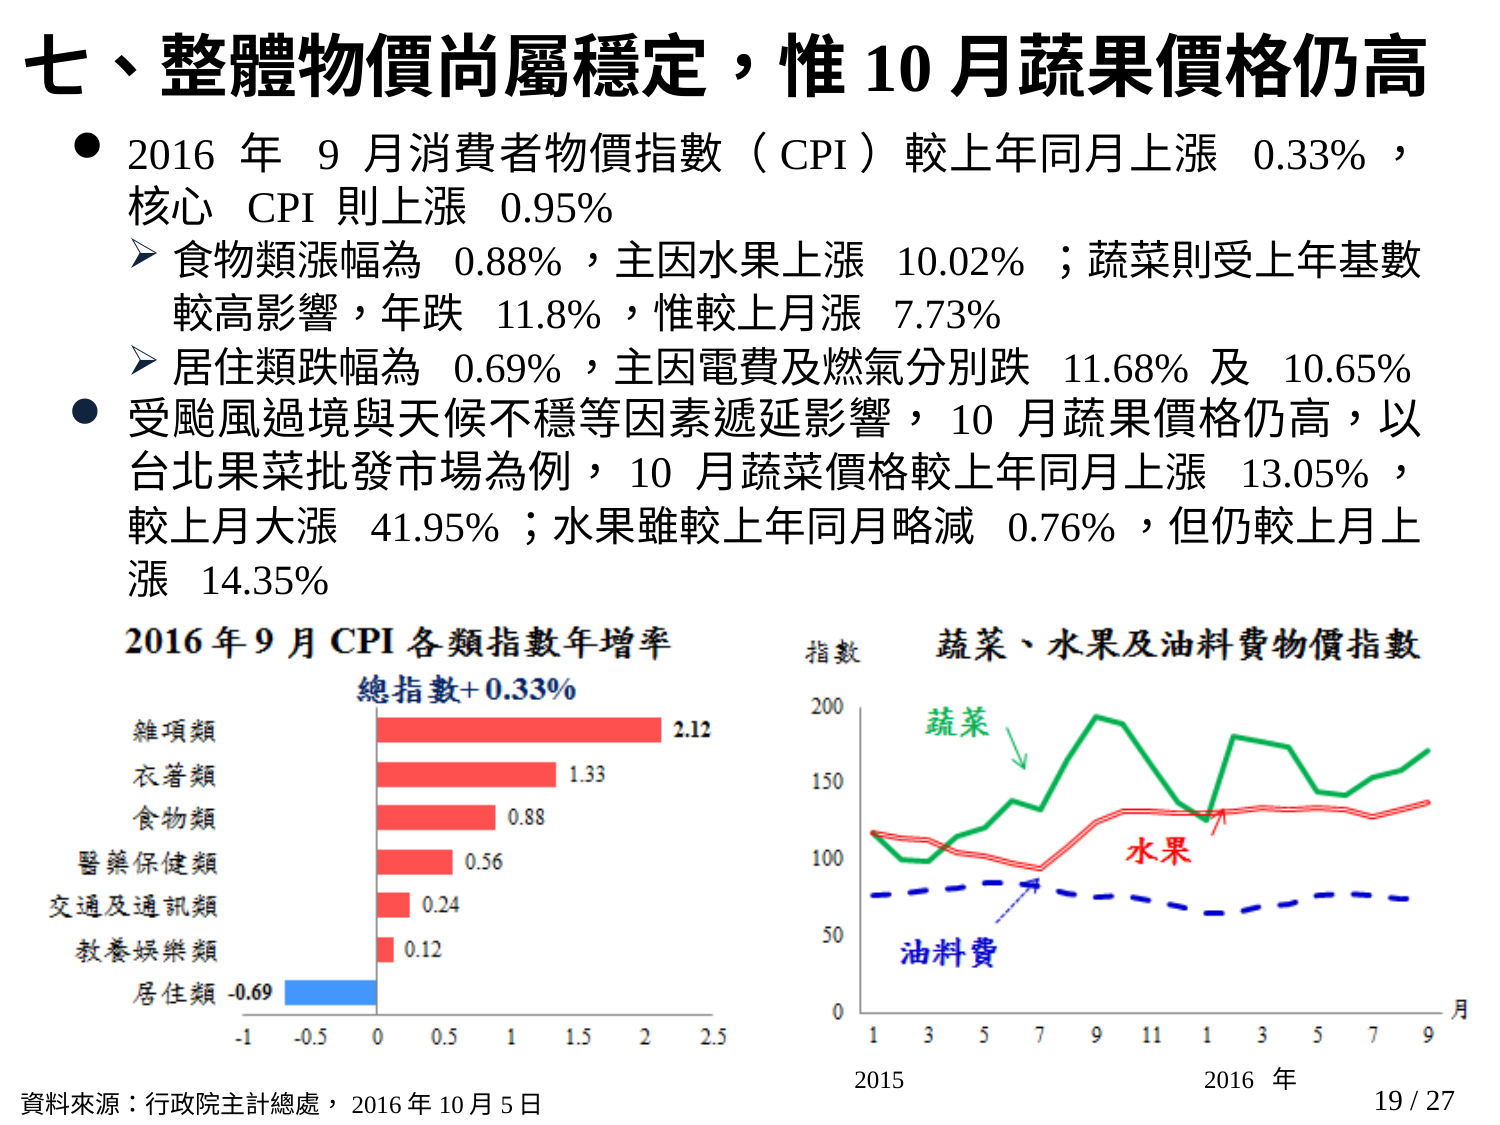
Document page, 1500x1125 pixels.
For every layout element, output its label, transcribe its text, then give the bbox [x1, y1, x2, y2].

text_box 資料來源：行政院主計總處，2016年10月5日 [6, 1079, 1375, 1125]
text_box 2016 年 9 月消費者物價指數（CPI）較上年同月上漲 0.33%，核心 CPI 則上漲 0.95% 食物類漲幅為 0.88%，主因水果上漲 10.02% ；蔬菜則受上年基數較高影響，年跌 11.8%，惟較上月漲 7.73% 居住類跌幅為 0.69%，主因電費及燃氣分別跌 11.68% 及 10.65% 受颱風過境與天候不穩等因素遞延影響，10 月蔬果價格仍高，以台北果菜批發市場為例，10 月蔬菜價格較上年同月上漲 13.05%，較上月大漲 41.95%；水果雖較上年同月略減 0.76%，但仍較上月上漲 14.35% [20, 106, 1456, 616]
picture [23, 616, 1486, 1052]
text_box 七、整體物價尚屬穩定，惟10月蔬果價格仍高 [0, 0, 1500, 129]
text_box 2015 2016 年 [839, 1056, 1329, 1102]
